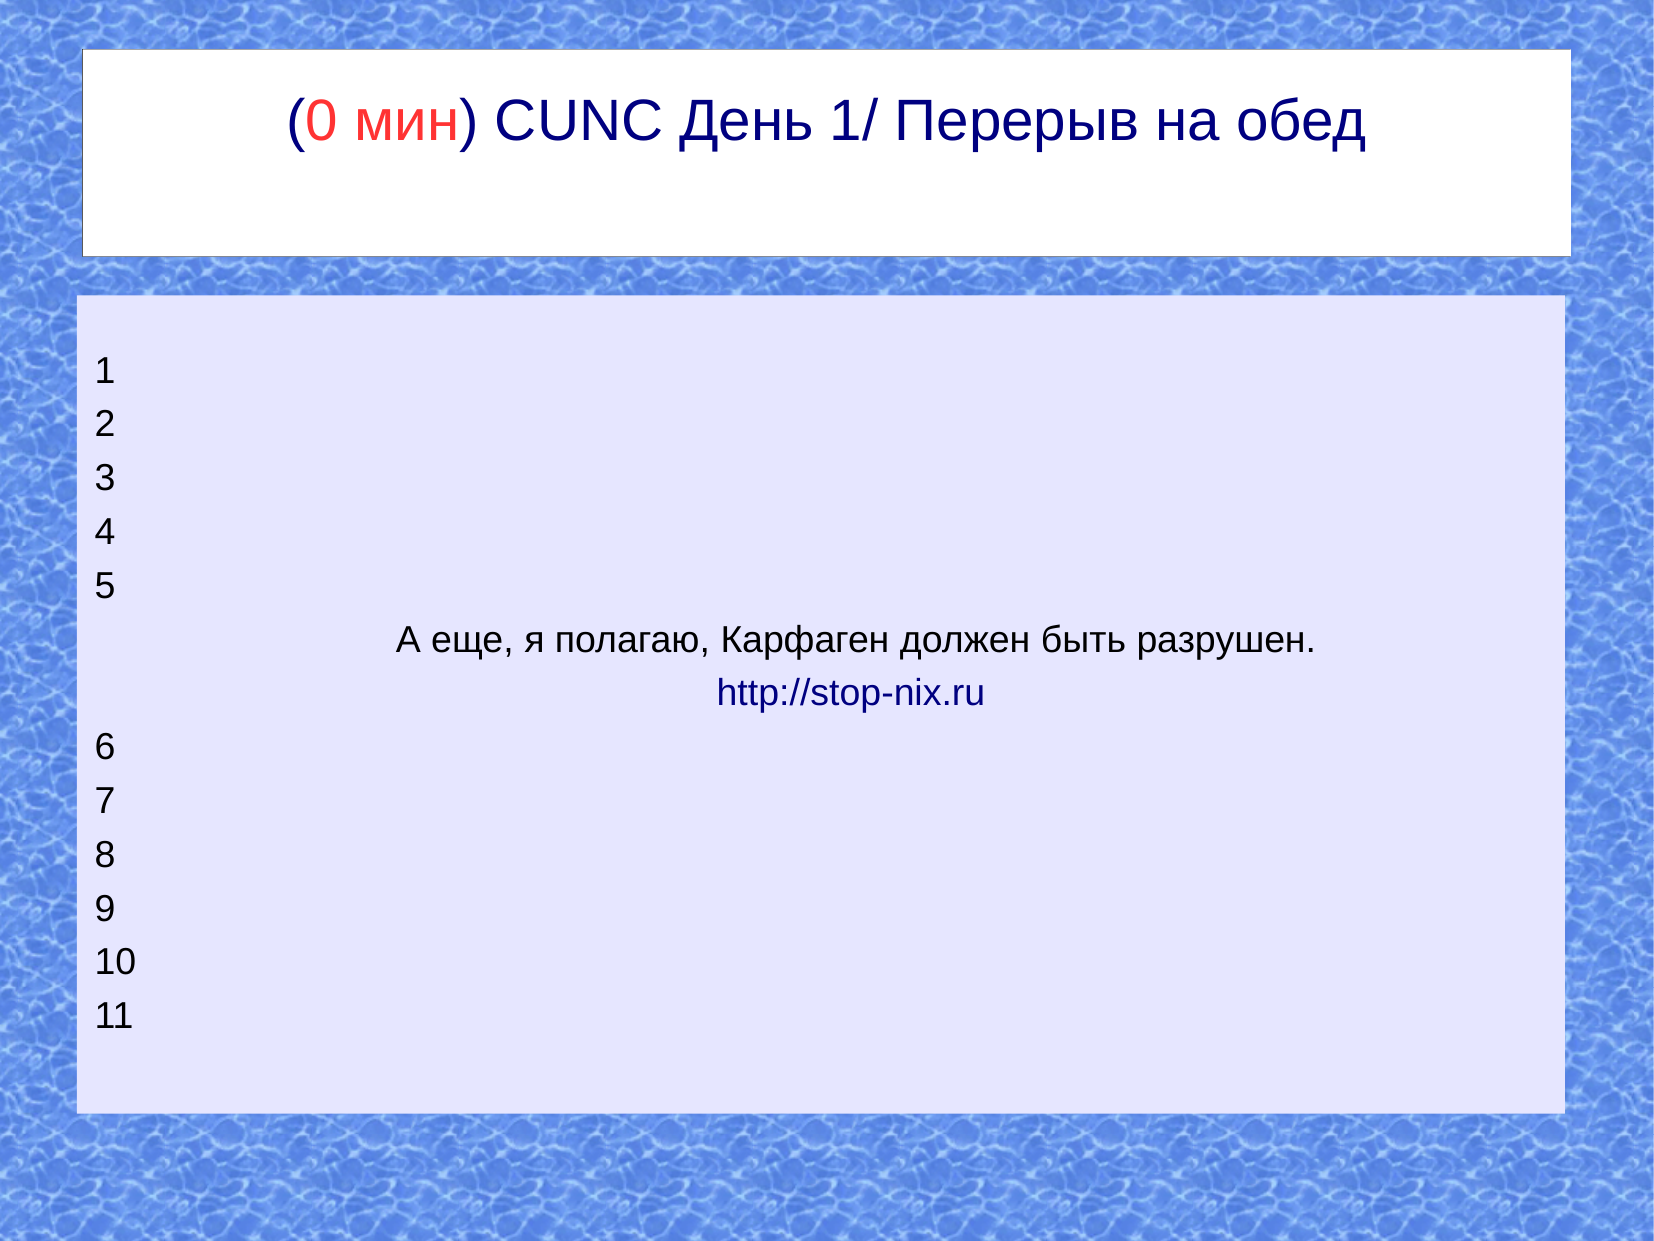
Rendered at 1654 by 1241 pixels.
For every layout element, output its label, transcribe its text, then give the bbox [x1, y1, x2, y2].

list А еще, я полагаю, Карфаген должен быть разрушен. http://stop-nix.ru [76, 295, 1565, 1114]
title (0 мин) CUNC День 1/ Перерыв на обед [82, 49, 1571, 257]
picture [0, 0, 1654, 1241]
